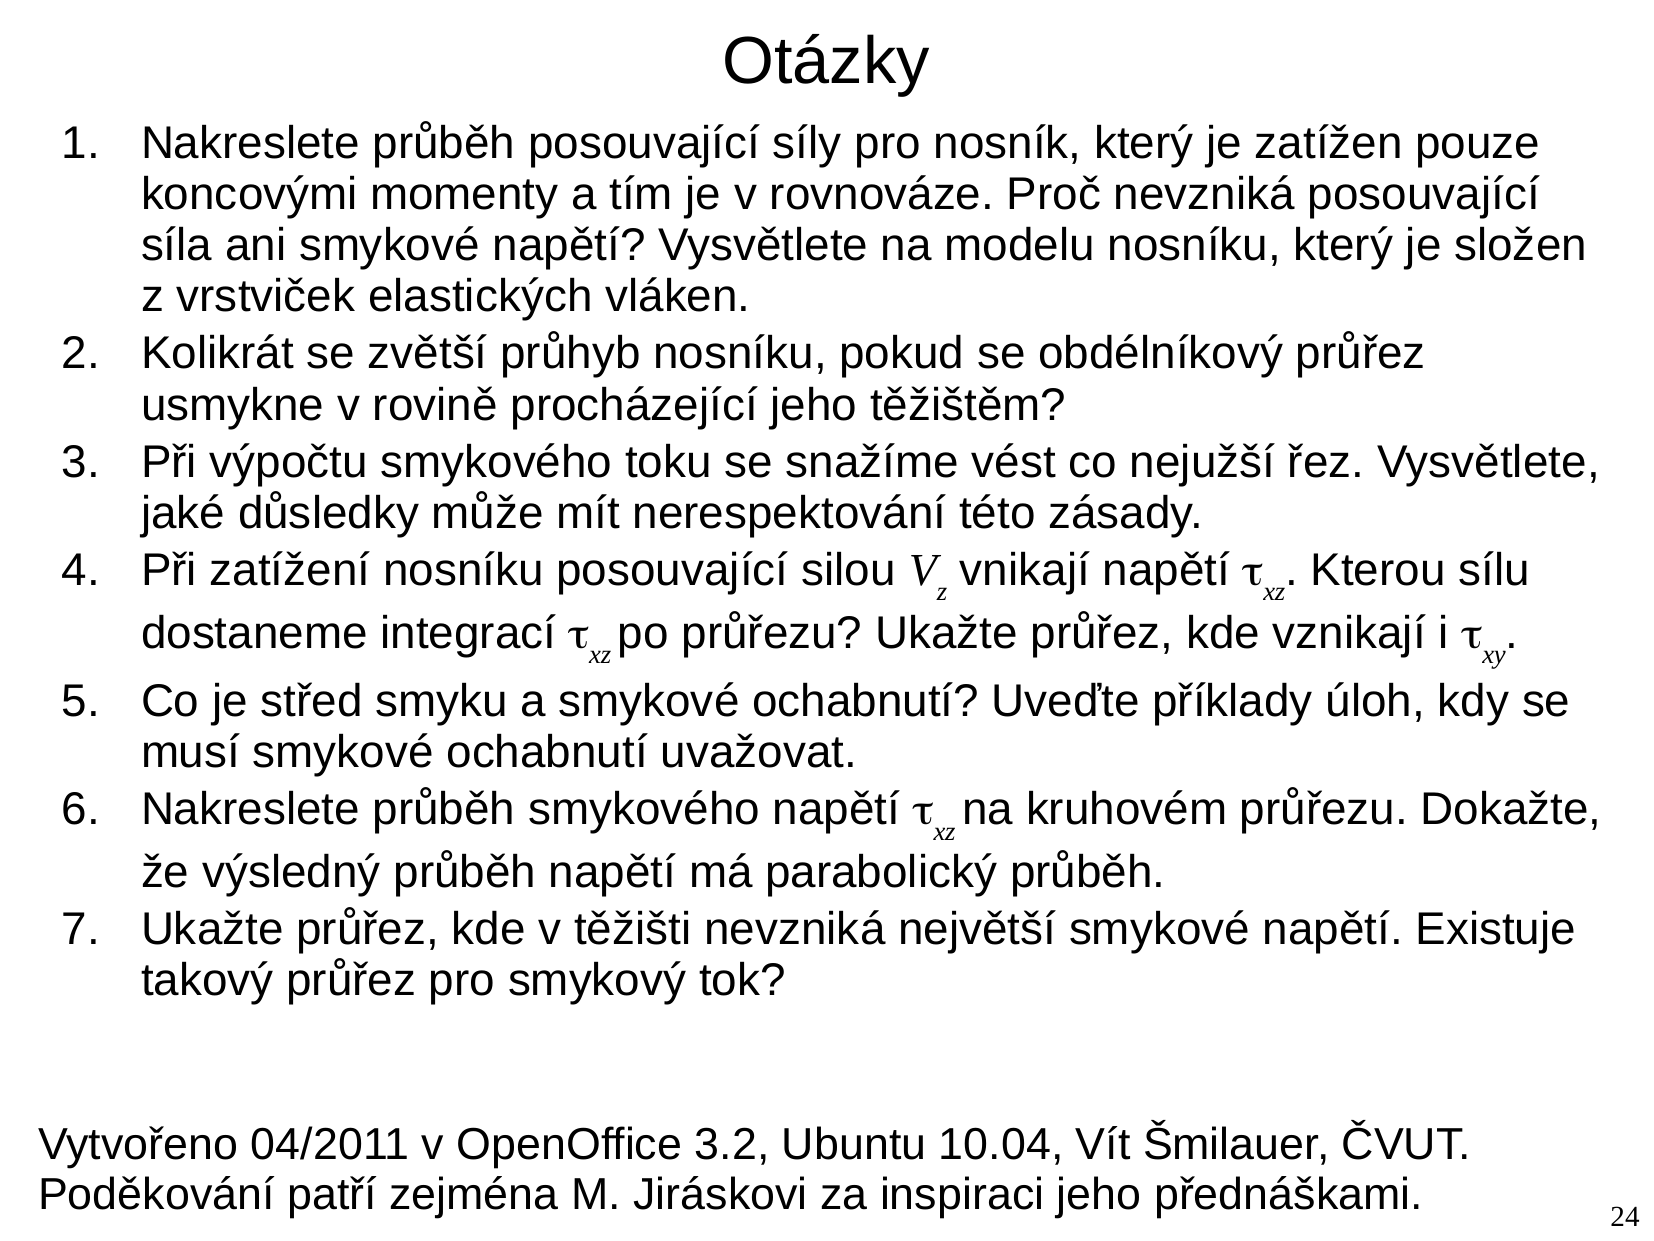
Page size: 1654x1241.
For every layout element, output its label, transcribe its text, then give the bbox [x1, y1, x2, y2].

list Nakreslete průběh posouvající síly pro nosník, který je zatížen pouze koncovými momenty a tím je v rovnováze. Proč nevzniká posouvající síla ani smykové napětí? Vysvětlete na modelu nosníku, který je složen z vrstviček elastických vláken. Kolikrát se zvětší průhyb nosníku, pokud se obdélníkový průřez usmykne v rovině procházející jeho těžištěm? Při výpočtu smykového toku se snažíme vést co nejužší řez. Vysvětlete, jaké důsledky může mít nerespektování této zásady. Při zatížení nosníku posouvající silou Vz vnikají napětí txz. Kterou sílu dostaneme integrací txz po průřezu? Ukažte průřez, kde vznikají i txy. Co je střed smyku a smykové ochabnutí? Uveďte příklady úloh, kdy se musí smykové ochabnutí uvažovat. Nakreslete průběh smykového napětí txz na kruhovém průřezu. Dokažte, že výsledný průběh napětí má parabolický průběh. Ukažte průřez, kde v těžišti nevzniká největší smykové napětí. Existuje takový průřez pro smykový tok? [57, 116, 1608, 1126]
title Otázky [0, 8, 1654, 113]
text_box Vytvořeno 04/2011 v OpenOffice 3.2, Ubuntu 10.04, Vít Šmilauer, ČVUT. Poděkování patří zejména M. Jiráskovi za inspiraci jeho přednáškami. [23, 1111, 1517, 1241]
